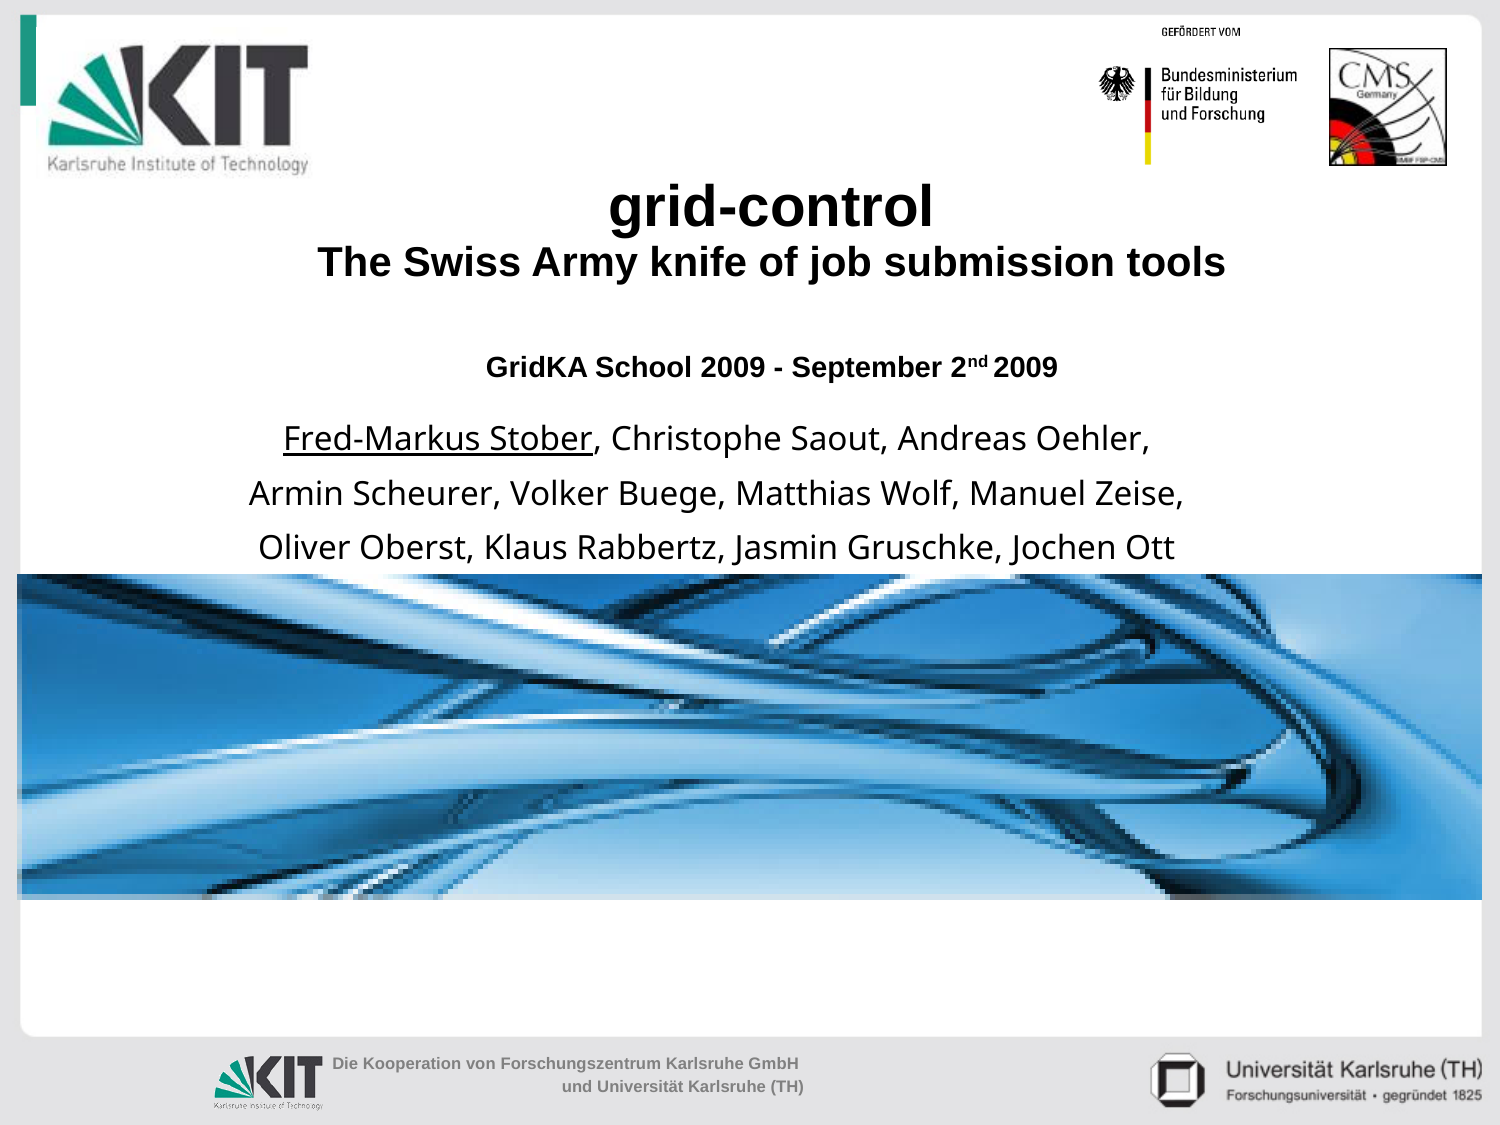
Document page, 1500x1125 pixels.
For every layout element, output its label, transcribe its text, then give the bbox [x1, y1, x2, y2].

text_box Fred-Markus Stober, Christophe Saout, Andreas Oehler, Armin Scheurer, Volker Buege, Matthias Wolf, Manuel Zeise, Oliver Oberst, Klaus Rabbertz, Jasmin Gruschke, Jochen Ott [234, 398, 1276, 551]
title grid-control The Swiss Army knife of job submission tools GridKA School 2009 - September 2nd 2009 [123, 166, 1421, 454]
picture [0, 0, 1500, 1125]
